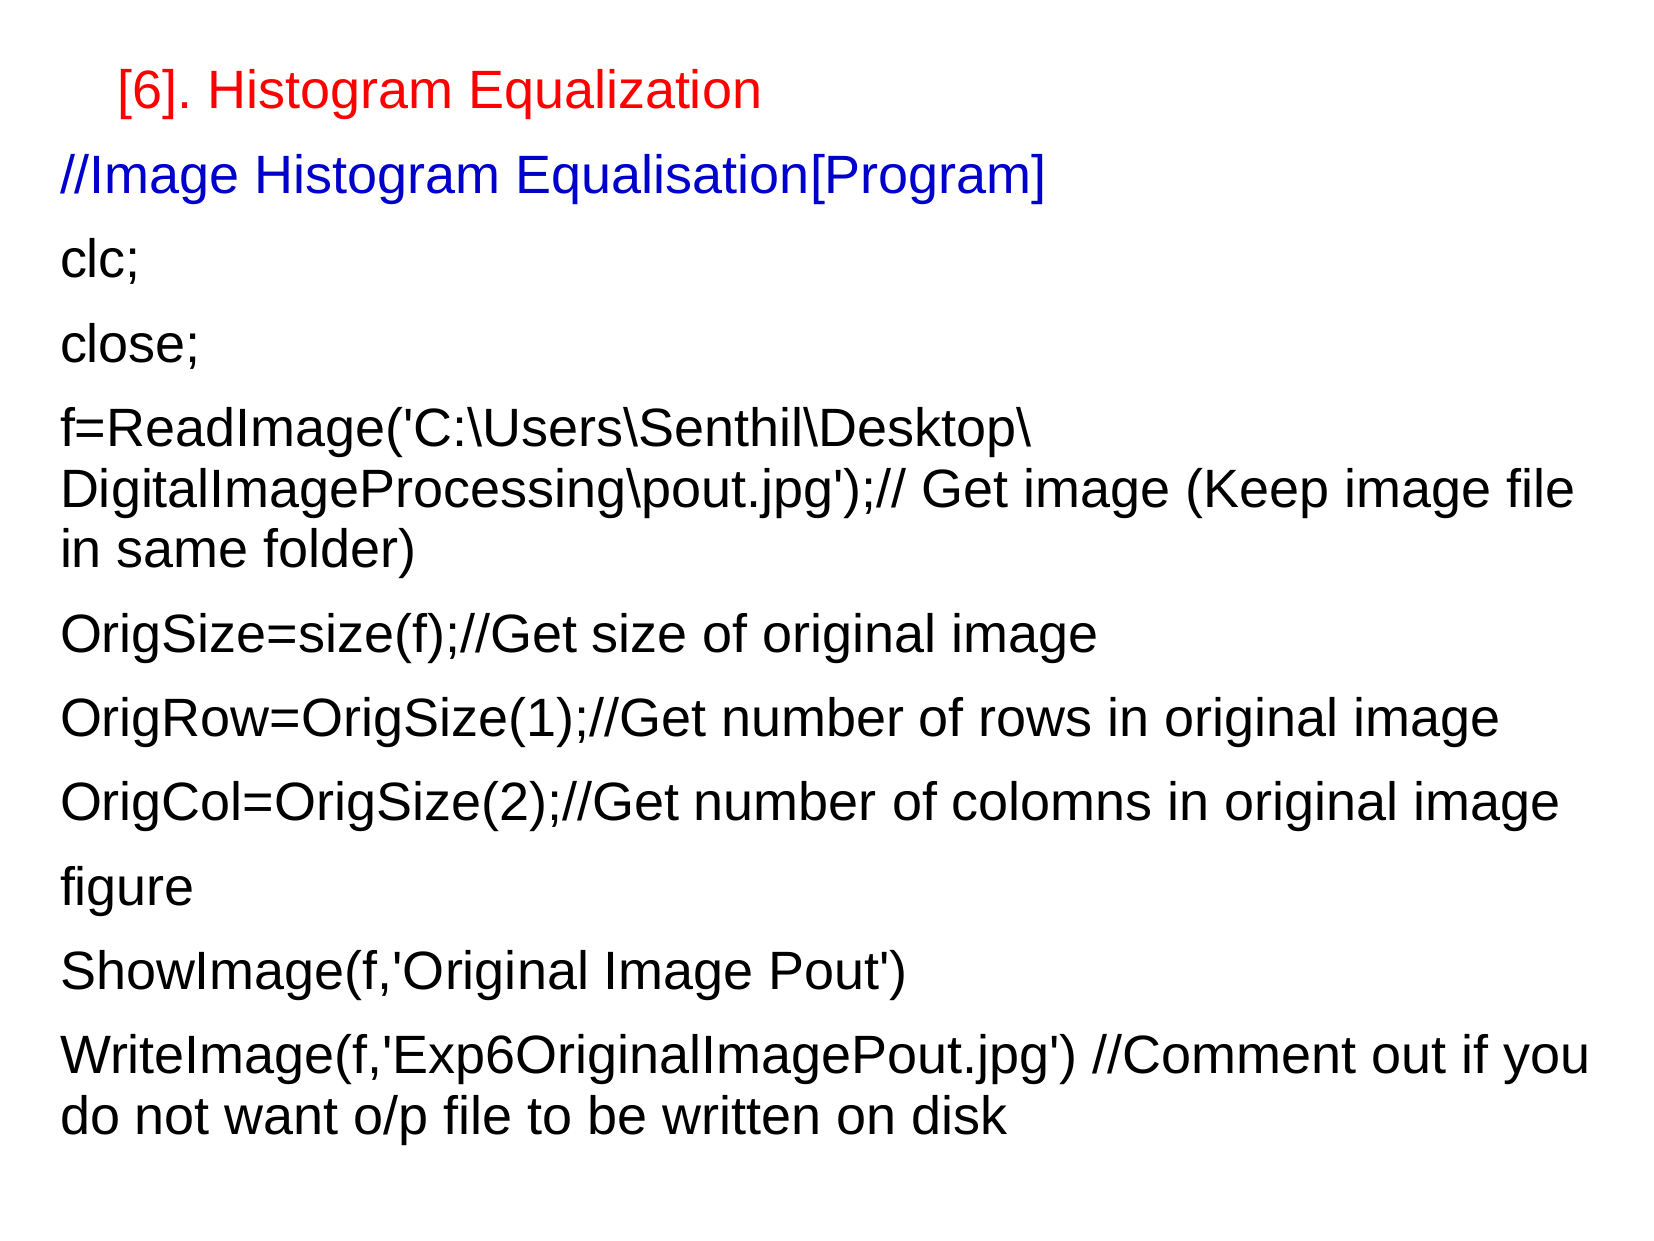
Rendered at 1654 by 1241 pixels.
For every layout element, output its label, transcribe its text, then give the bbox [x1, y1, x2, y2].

list [6]. Histogram Equalization //Image Histogram Equalisation[Program] clc; close; f=ReadImage('C:\Users\Senthil\Desktop\DigitalImageProcessing\pout.jpg');// Get image (Keep image file in same folder) OrigSize=size(f);//Get size of original image OrigRow=OrigSize(1);//Get number of rows in original image OrigCol=OrigSize(2);//Get number of colomns in original image figure ShowImage(f,'Original Image Pout') WriteImage(f,'Exp6OriginalImagePout.jpg') //Comment out if you do not want o/p file to be written on disk [60, 60, 1606, 1171]
